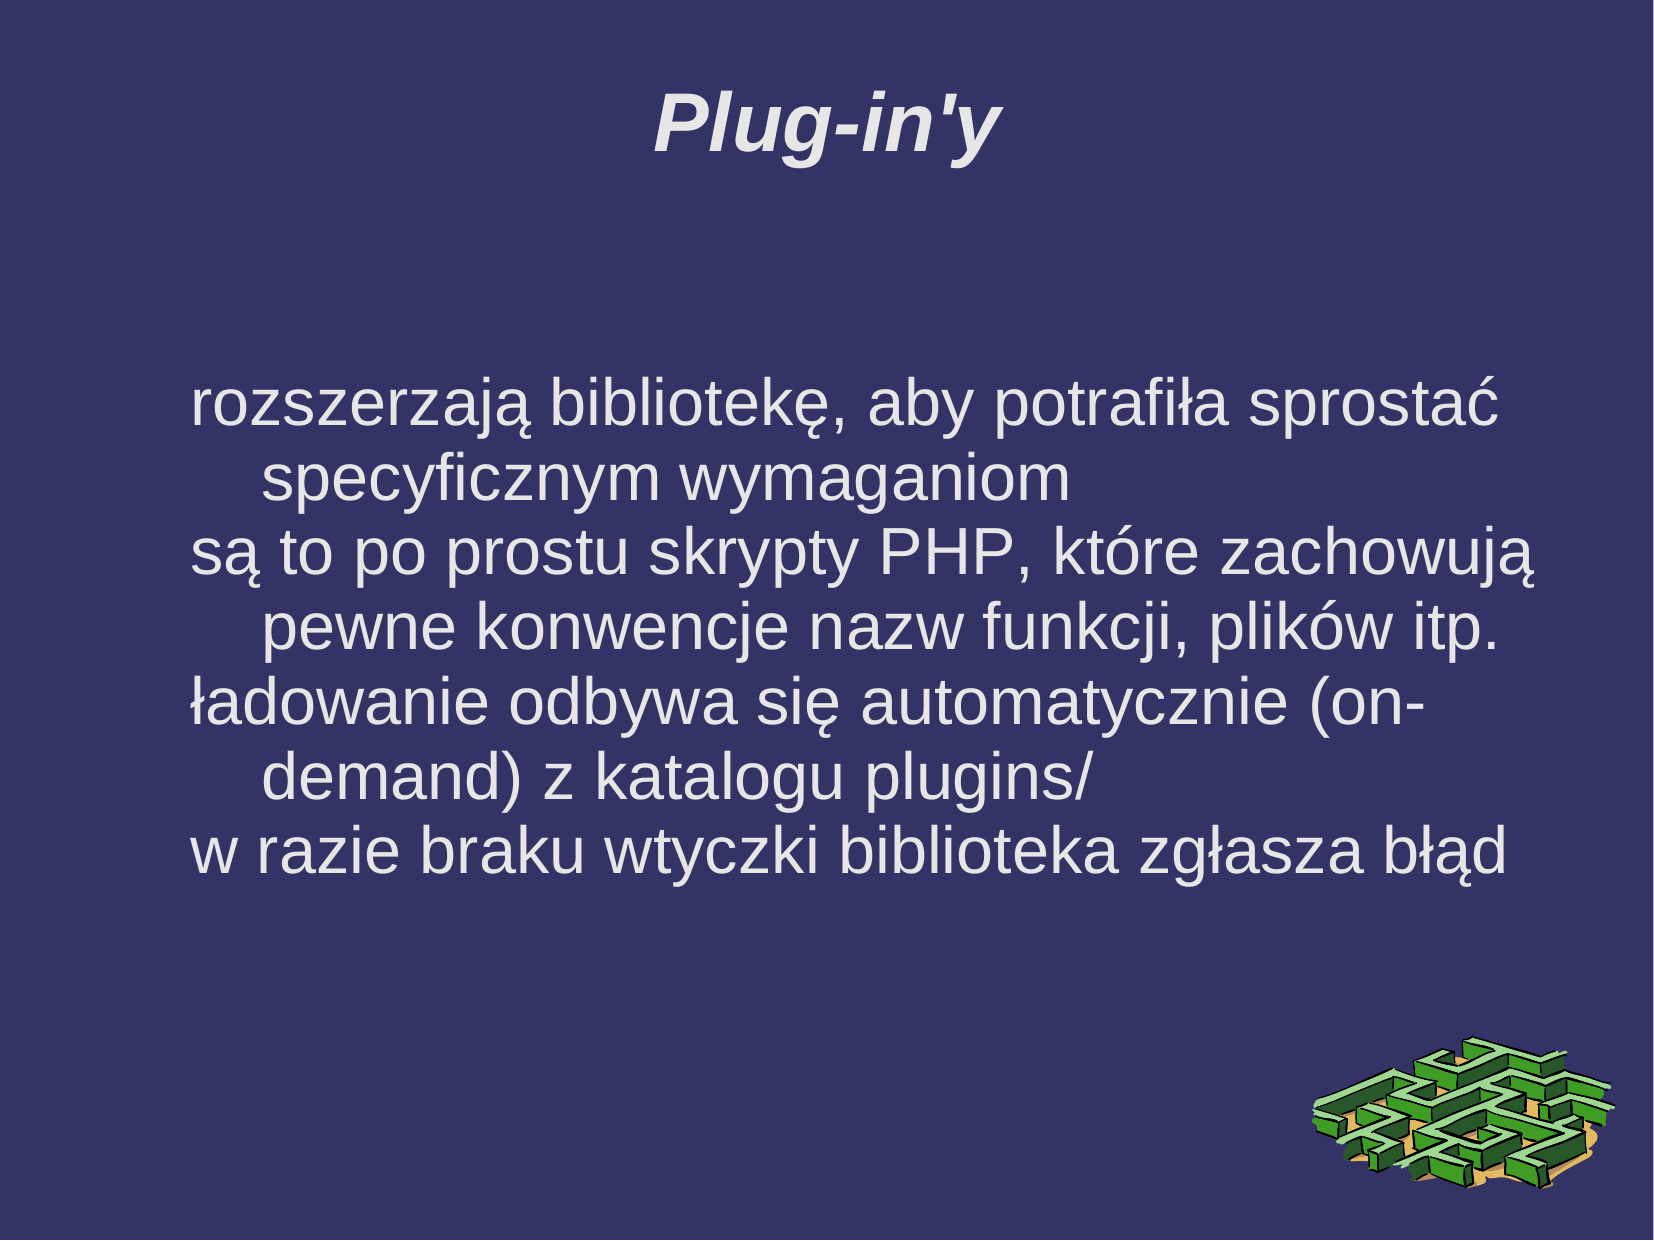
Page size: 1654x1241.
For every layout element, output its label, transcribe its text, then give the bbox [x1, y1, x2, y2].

list rozszerzają bibliotekę, aby potrafiła sprostać specyficznym wymaganiom są to po prostu skrypty PHP, które zachowują pewne konwencje nazw funkcji, plików itp. ładowanie odbywa się automatycznie (on-demand) z katalogu plugins/ w razie braku wtyczki biblioteka zgłasza błąd [178, 364, 1570, 1147]
title Plug-in'y [121, 19, 1534, 227]
